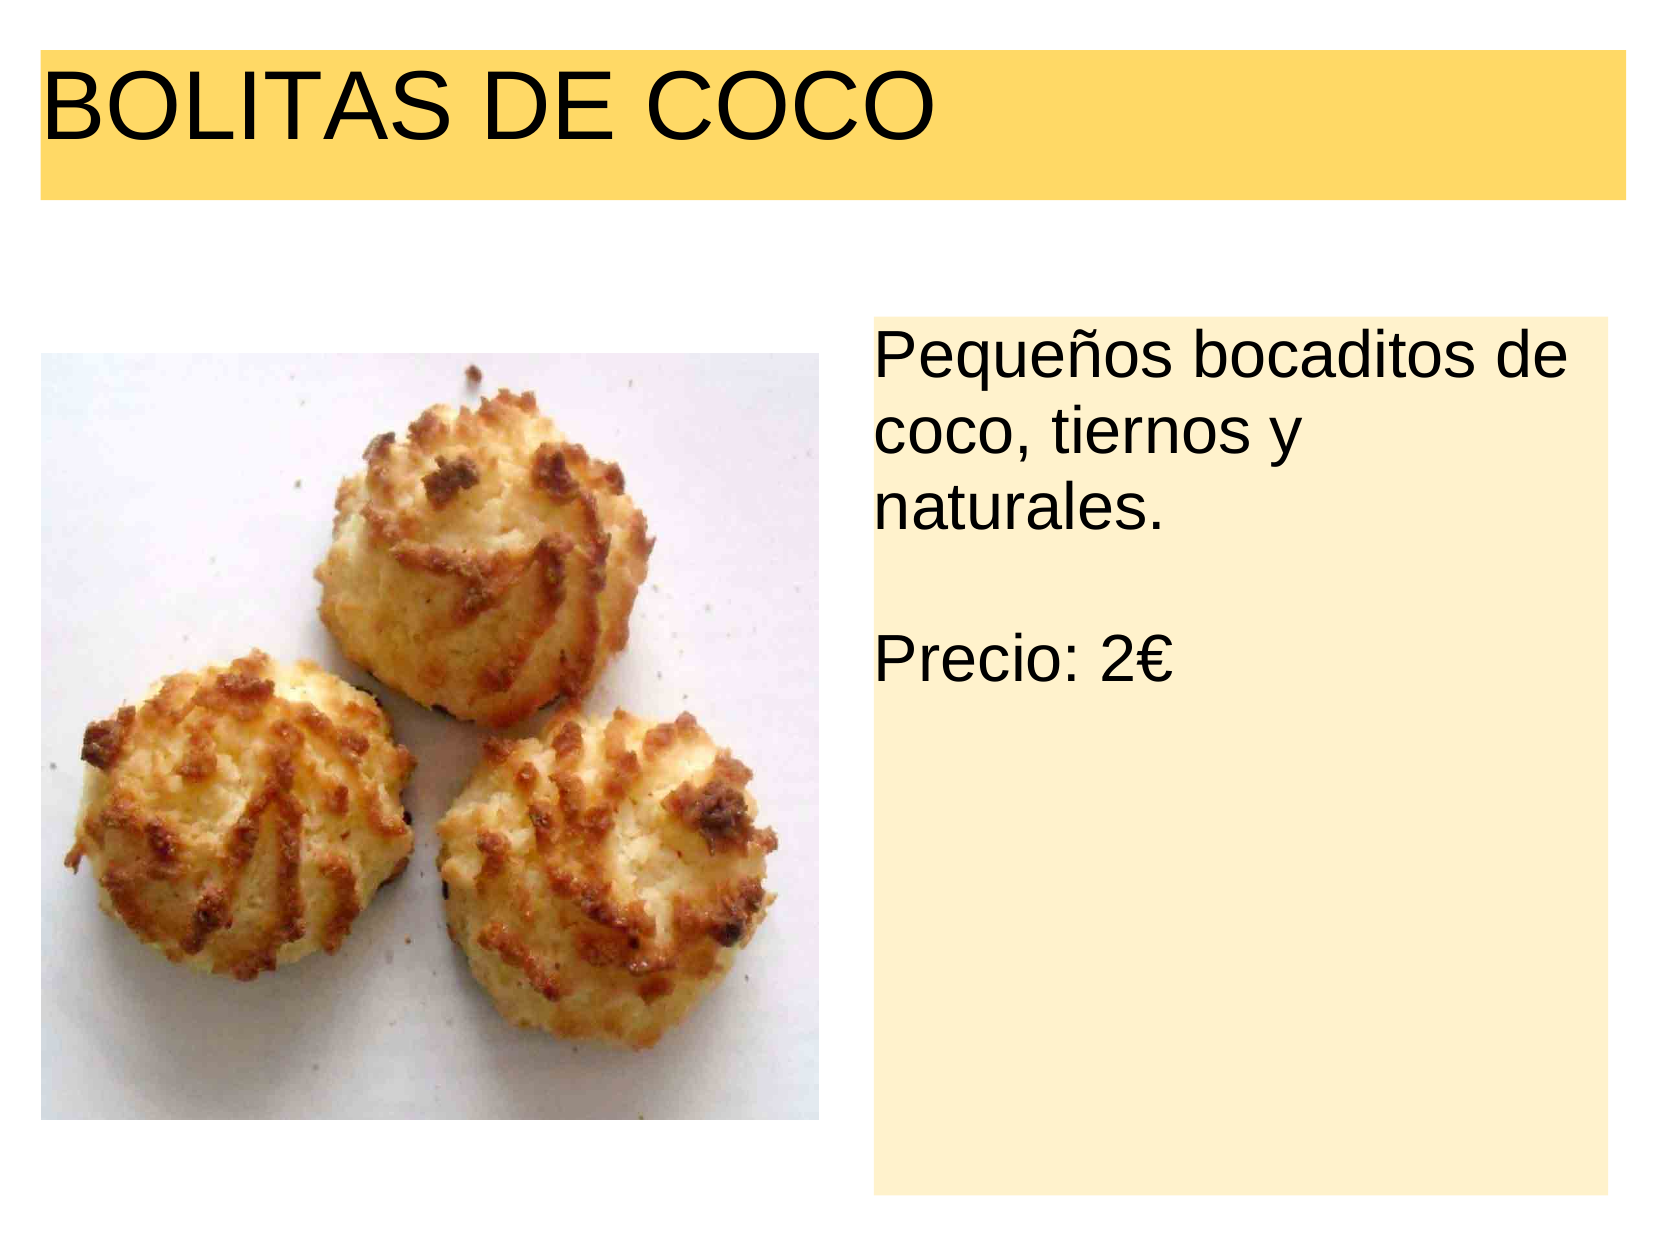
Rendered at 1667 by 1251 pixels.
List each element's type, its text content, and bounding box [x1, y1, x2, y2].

picture [41, 353, 819, 1120]
list [40, 300, 793, 1201]
list Pequeños bocaditos de coco, tiernos y naturales. Precio: 2€ [873, 316, 1609, 1196]
title BOLITAS DE COCO [40, 50, 1627, 201]
